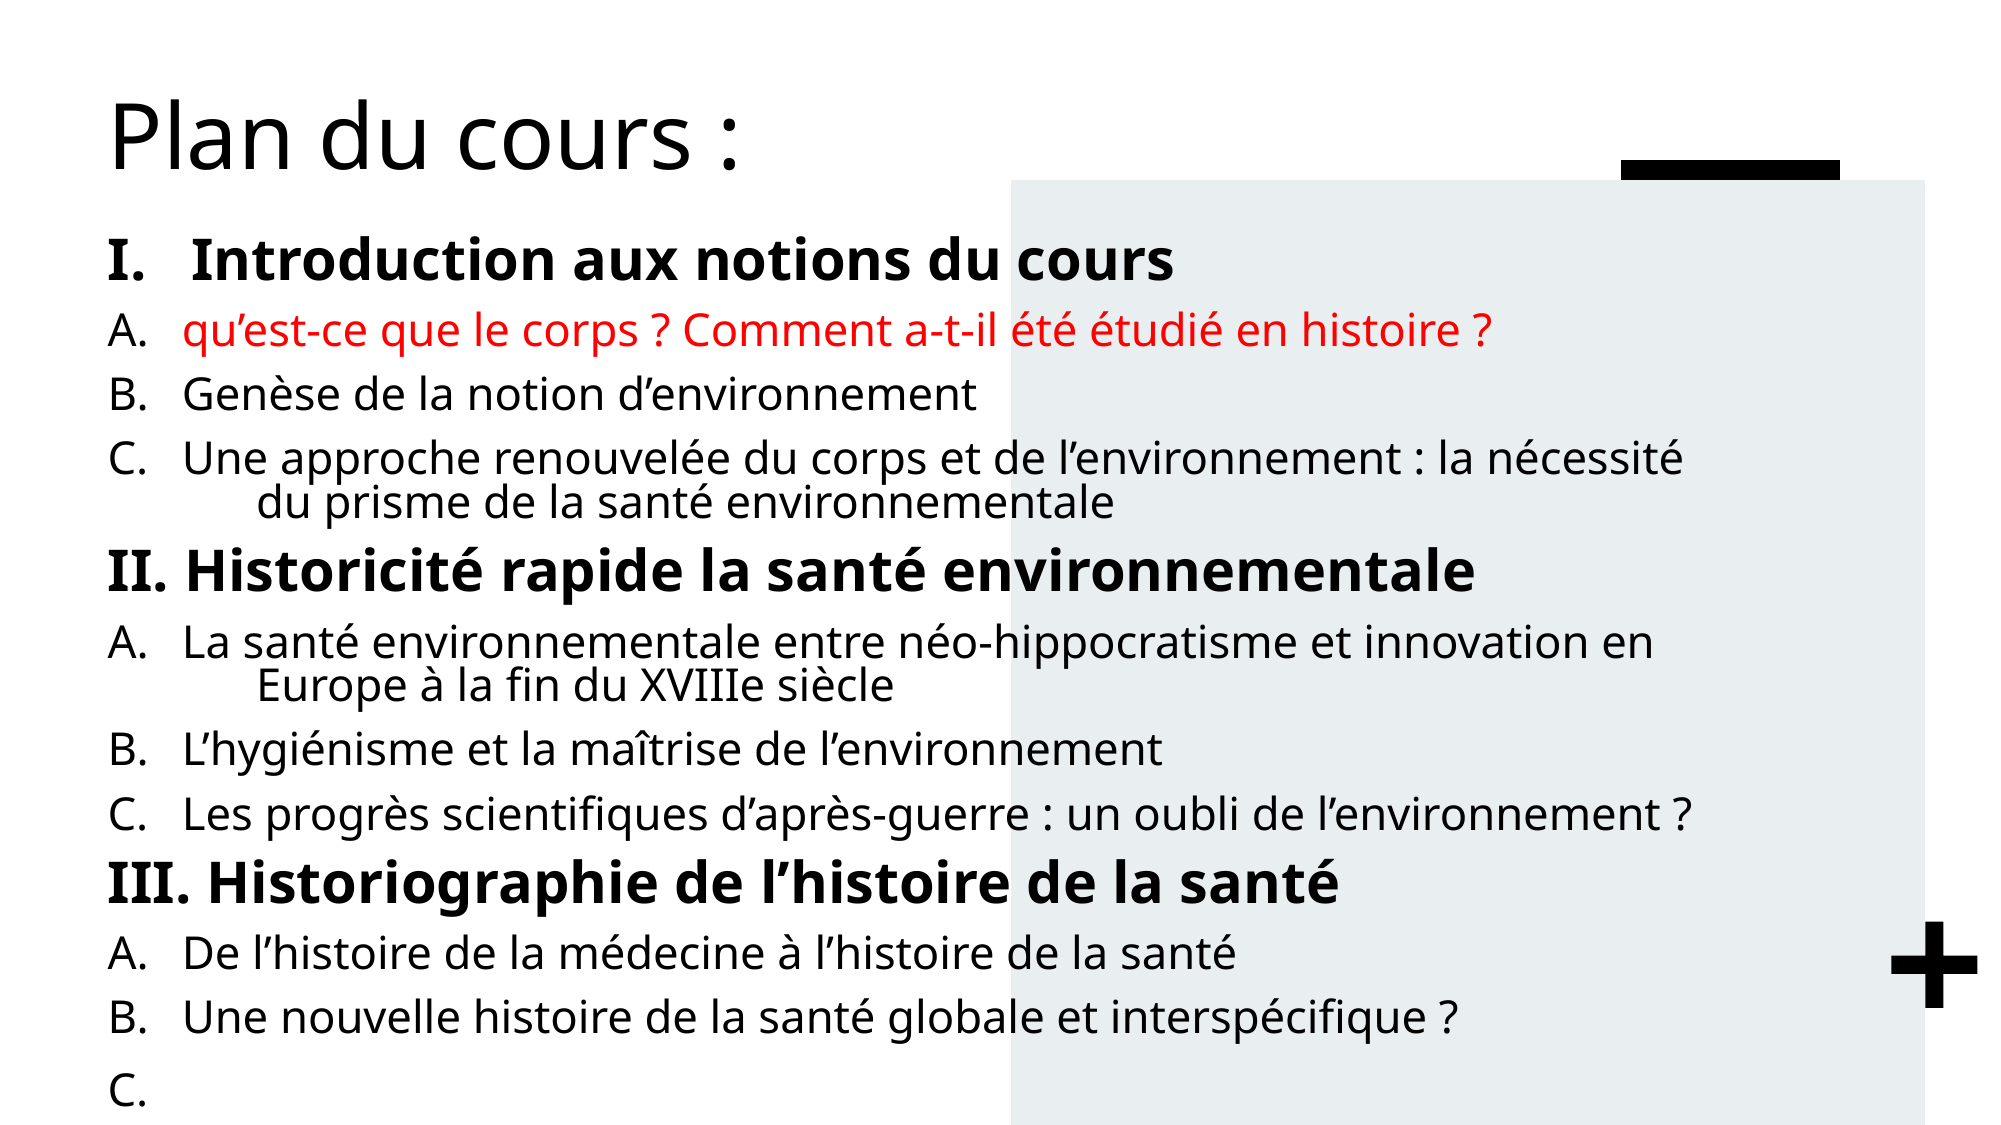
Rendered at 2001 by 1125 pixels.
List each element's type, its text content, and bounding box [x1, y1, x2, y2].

title Plan du cours : [92, 70, 1449, 228]
list Introduction aux notions du cours qu’est-ce que le corps ? Comment a-t-il été étudié en histoire ? Genèse de la notion d’environnement Une approche renouvelée du corps et de l’environnement : la nécessité du prisme de la santé environnementale II. Historicité rapide la santé environnementale La santé environnementale entre néo-hippocratisme et innovation en Europe à la fin du XVIIIe siècle L’hygiénisme et la maîtrise de l’environnement Les progrès scientifiques d’après-guerre : un oubli de l’environnement ? III. Historiographie de l’histoire de la santé De l’histoire de la médecine à l’histoire de la santé Une nouvelle histoire de la santé globale et interspécifique ? [92, 228, 1724, 1093]
